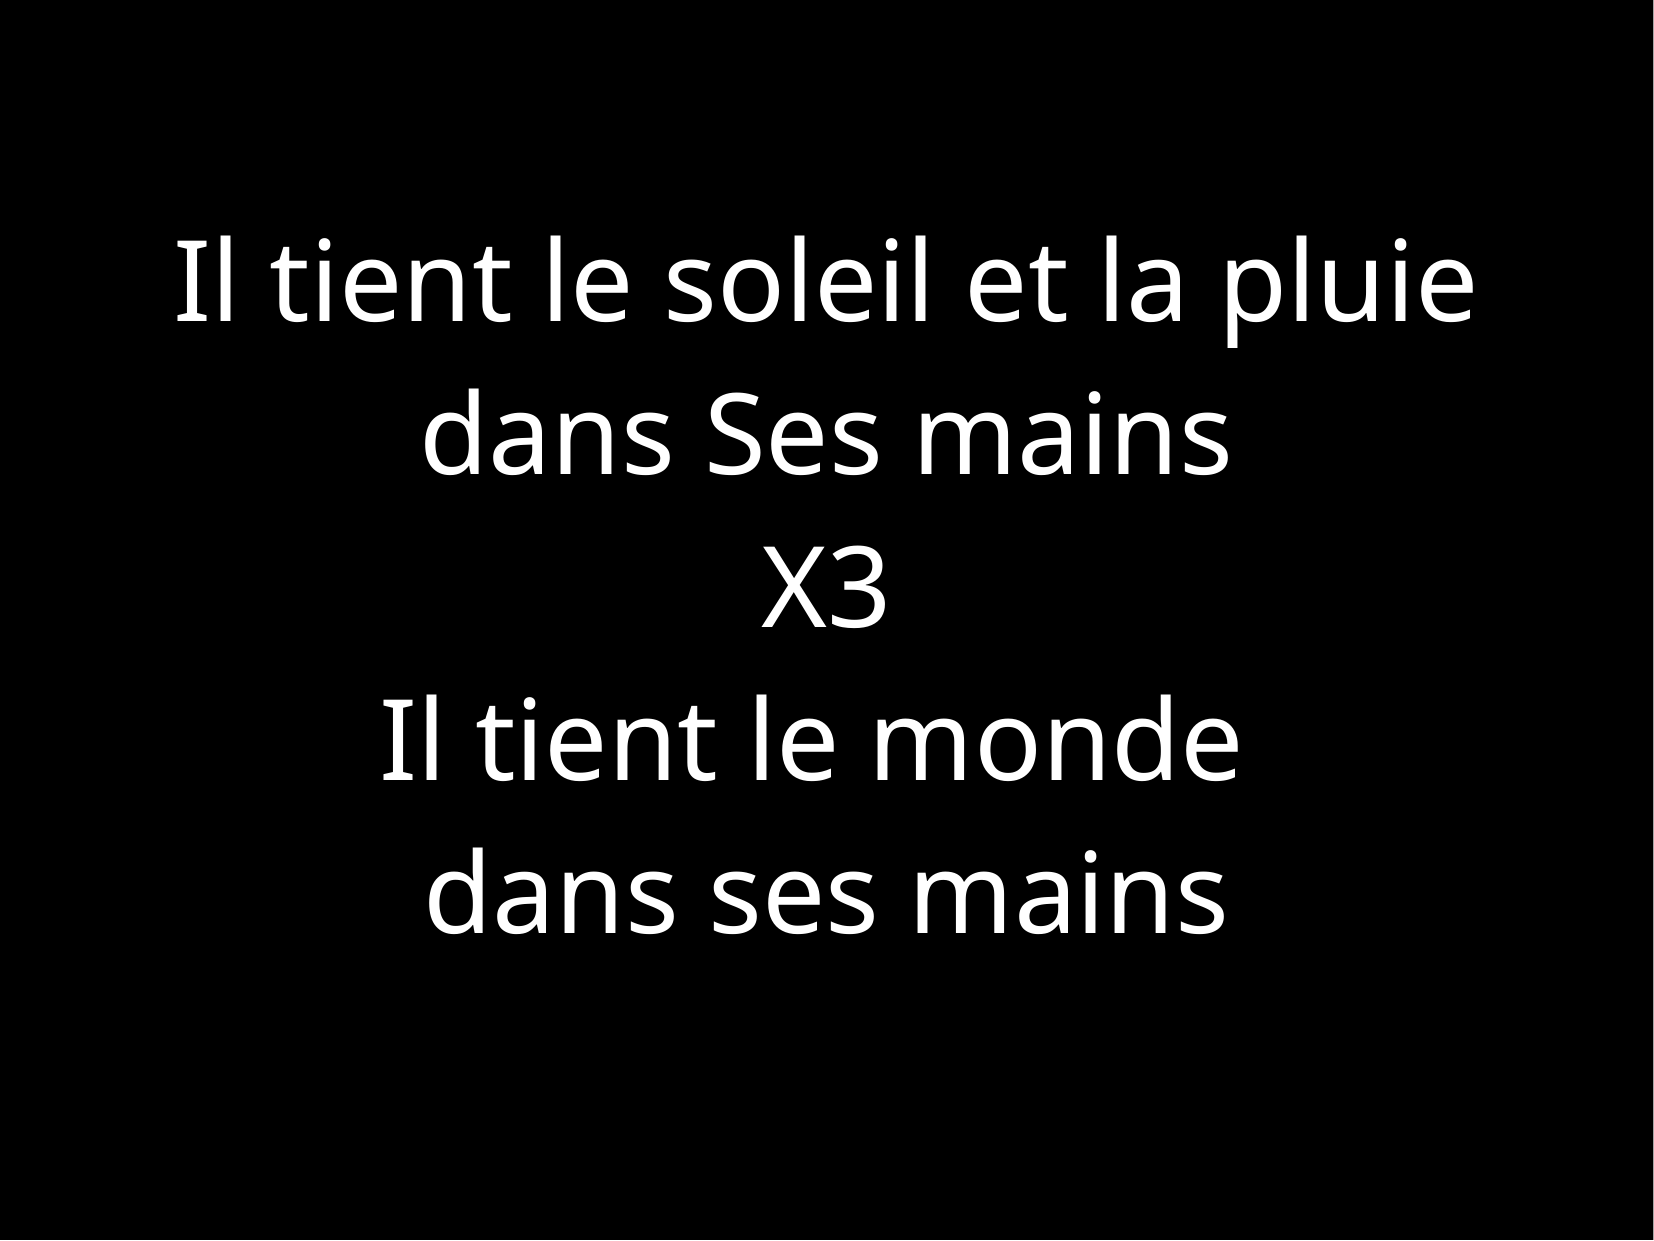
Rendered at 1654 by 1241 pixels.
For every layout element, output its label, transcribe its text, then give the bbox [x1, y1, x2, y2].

subtitle Il tient le soleil et la pluie dans Ses mains X3 Il tient le monde dans ses mains [82, 59, 1571, 1109]
